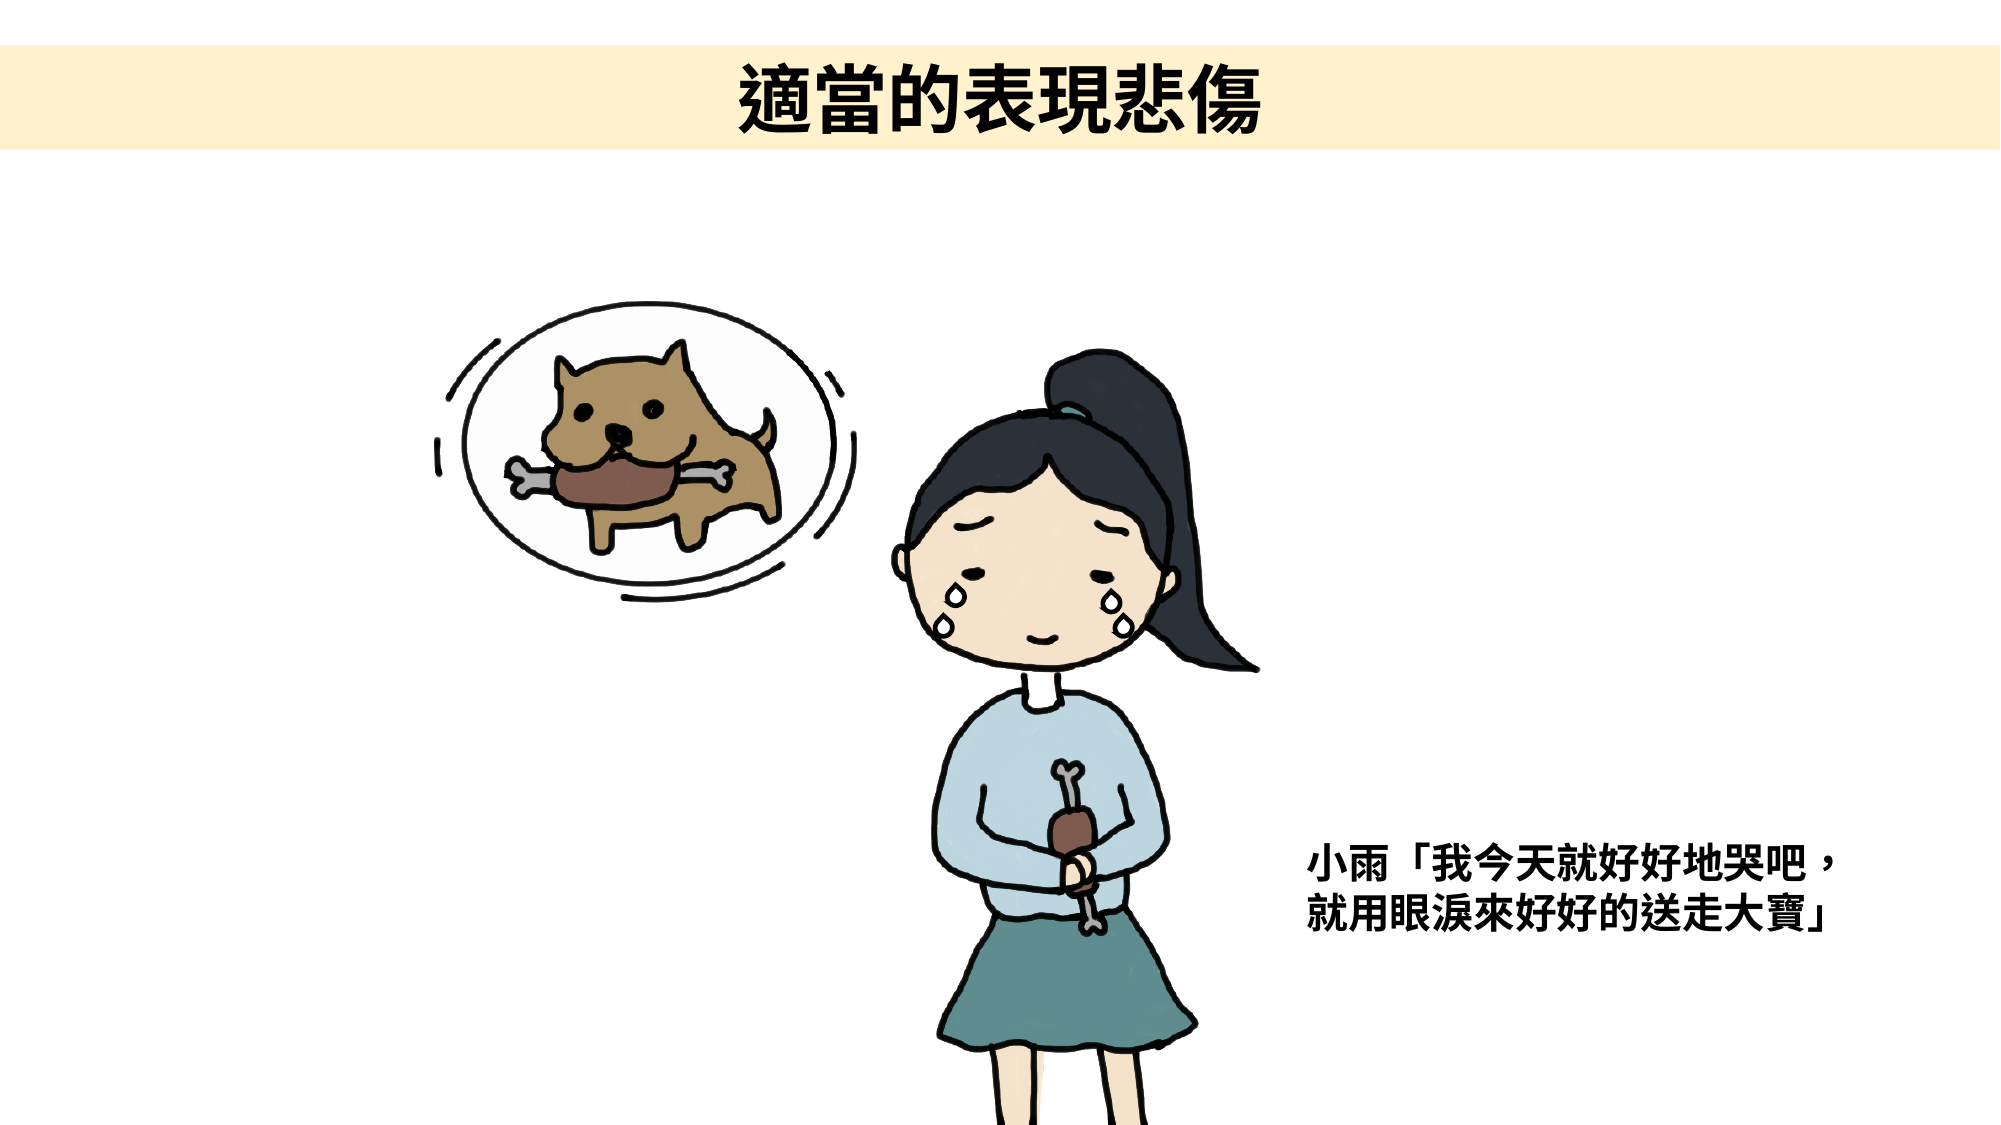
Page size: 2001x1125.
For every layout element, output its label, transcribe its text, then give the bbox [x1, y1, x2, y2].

picture [387, 243, 1292, 1125]
text_box 小雨「我今天就好好地哭吧， 就用眼淚來好好的送走大寶」 [1291, 829, 1895, 944]
text_box 適當的表現悲傷 [0, 45, 2000, 150]
text_box [1102, 591, 1121, 612]
text_box [947, 584, 965, 606]
text_box [1115, 615, 1133, 637]
text_box [935, 615, 953, 637]
